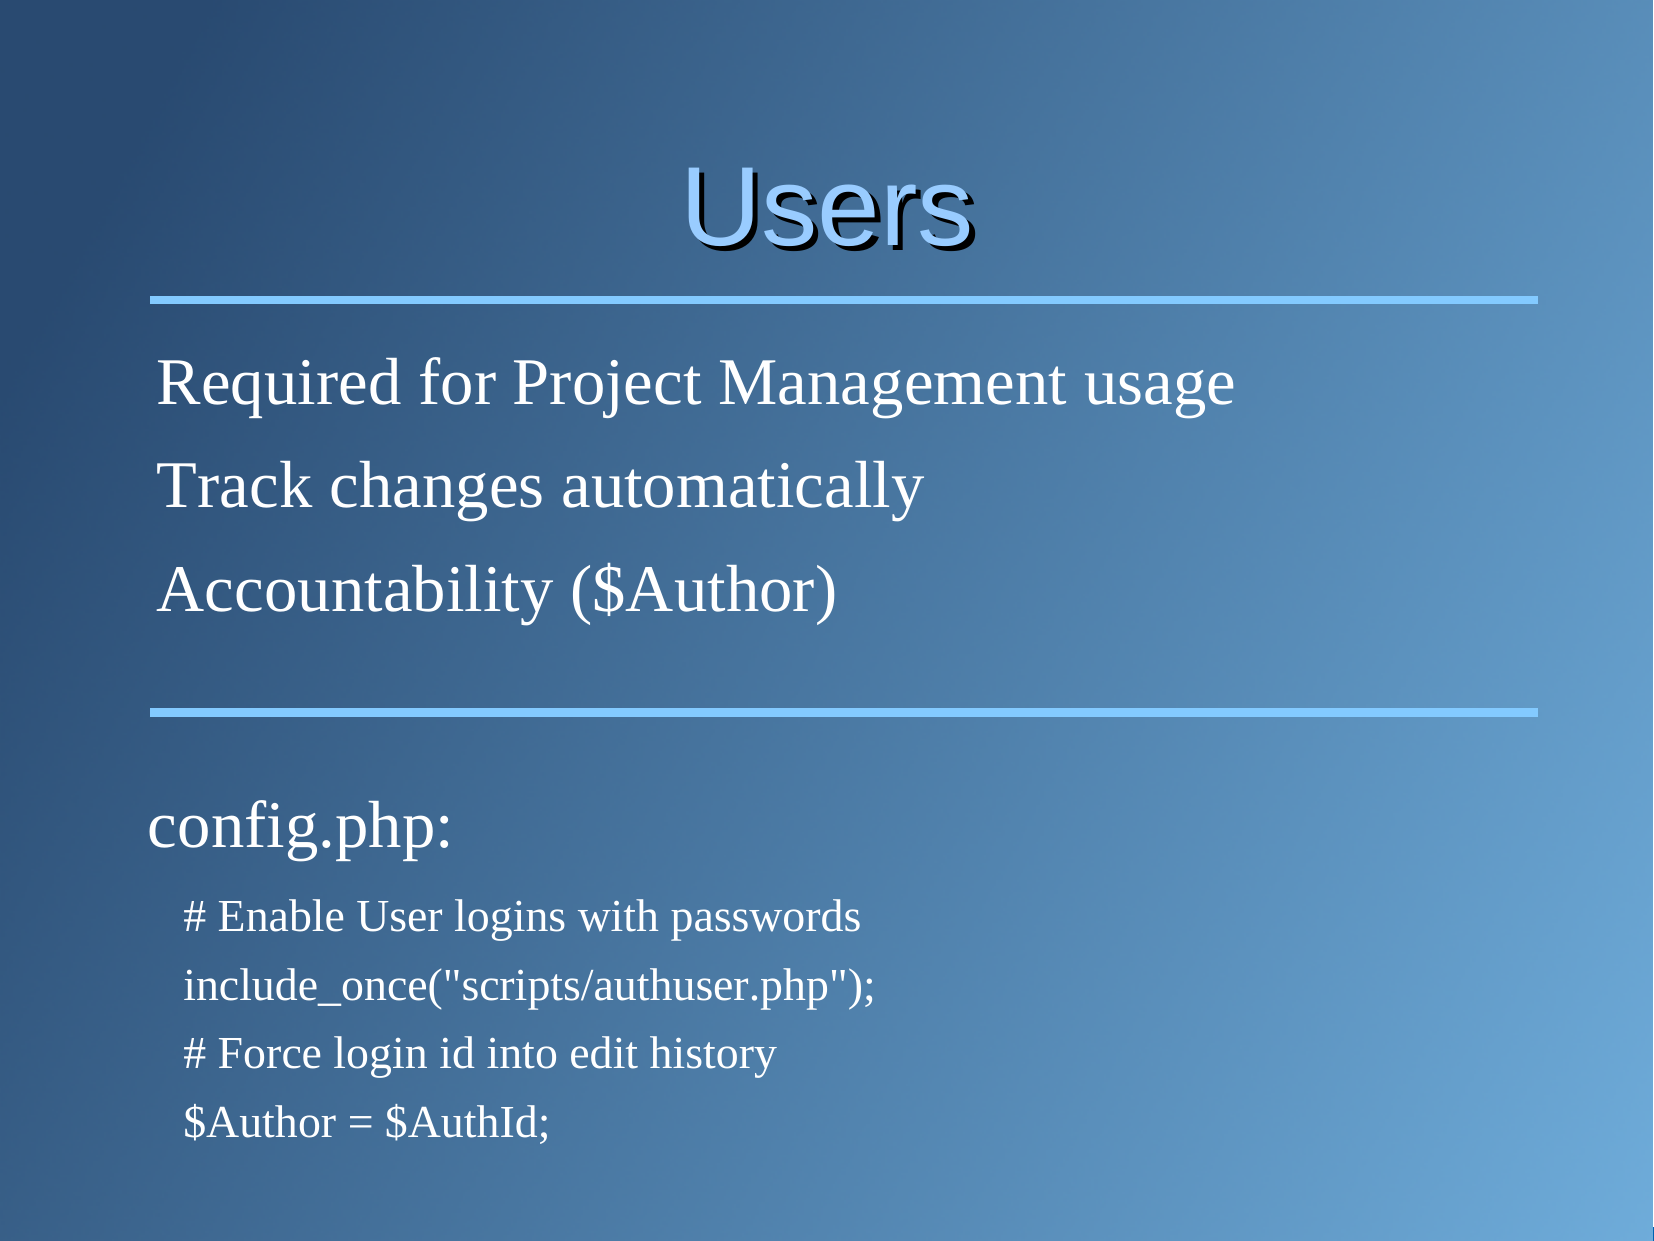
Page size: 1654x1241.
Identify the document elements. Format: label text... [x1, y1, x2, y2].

list config.php: # Enable User logins with passwords include_once("scripts/authuser.php"); # Force login id into edit history $Author = $AuthId; [112, 787, 1525, 1174]
title Users [121, 102, 1533, 311]
picture [0, 0, 1653, 1241]
list Required for Project Management usage Track changes automatically Accountability ($Author) [121, 344, 1533, 676]
